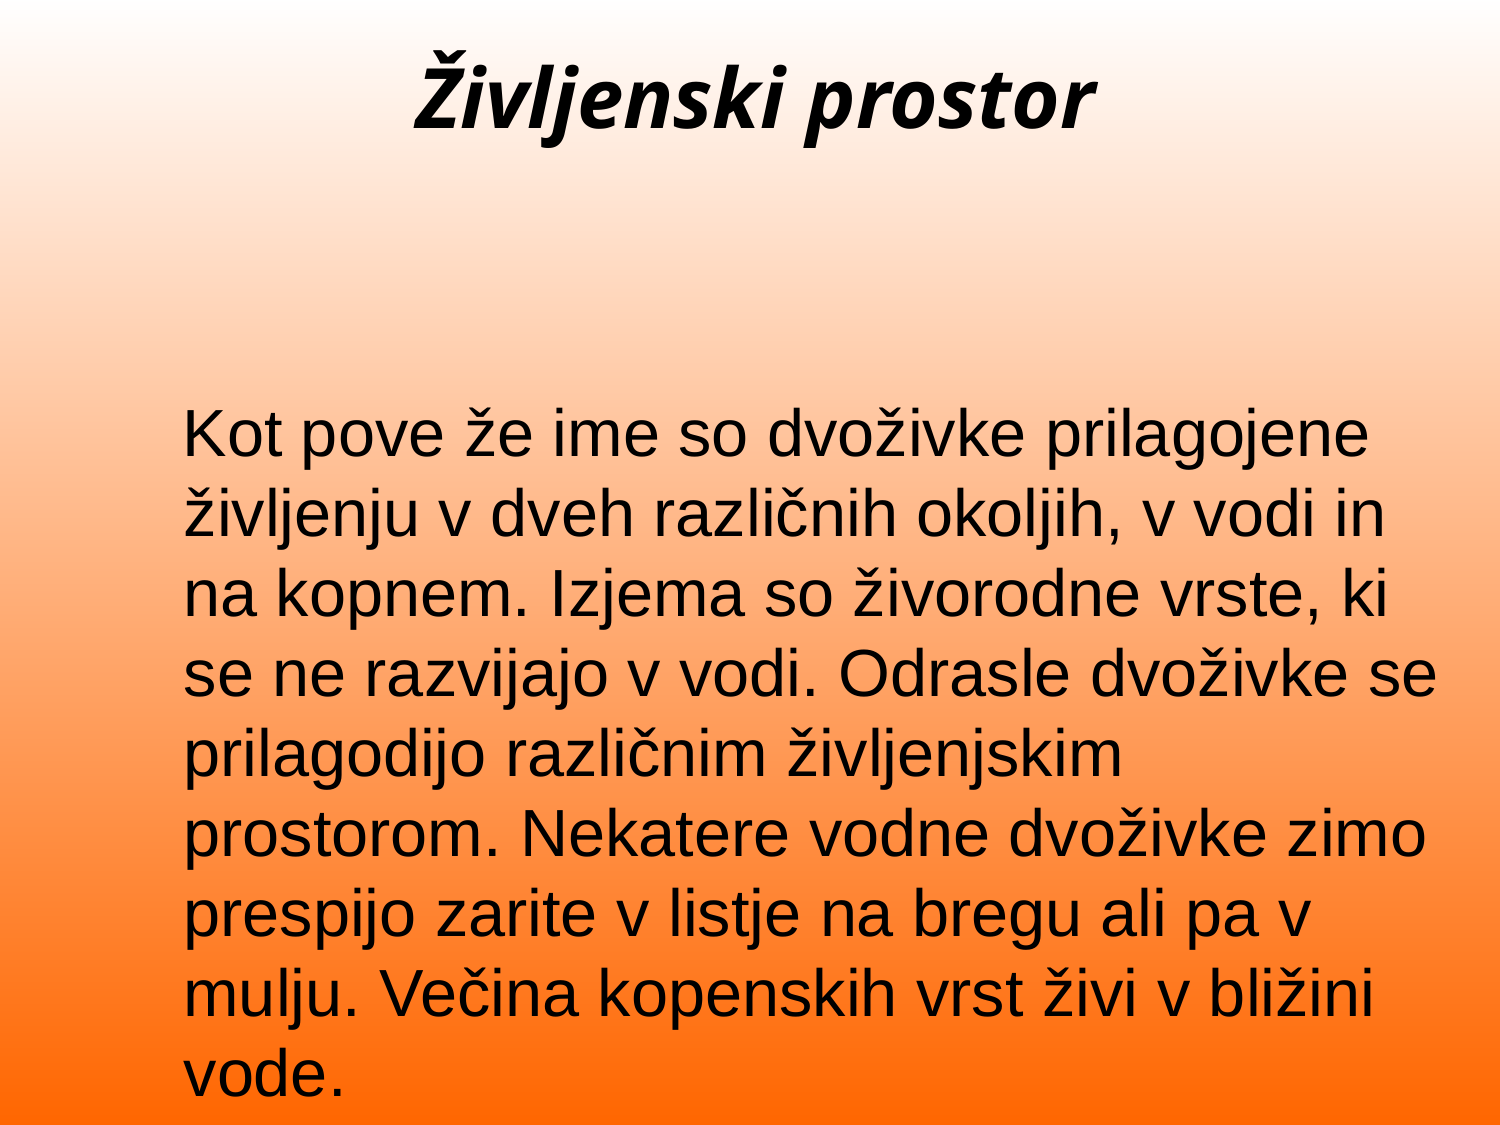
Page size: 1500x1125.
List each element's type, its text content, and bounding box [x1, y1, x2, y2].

text_box Življenski prostor [362, 37, 1150, 382]
text_box Kot pove že ime so dvoživke prilagojene življenju v dveh različnih okoljih, v vodi in na kopnem. Izjema so živorodne vrste, ki se ne razvijajo v vodi. Odrasle dvoživke se prilagodijo različnim življenjskim prostorom. Nekatere vodne dvoživke zimo prespijo zarite v listje na bregu ali pa v mulju. Večina kopenskih vrst živi v bližini vode. [112, 382, 1463, 1125]
